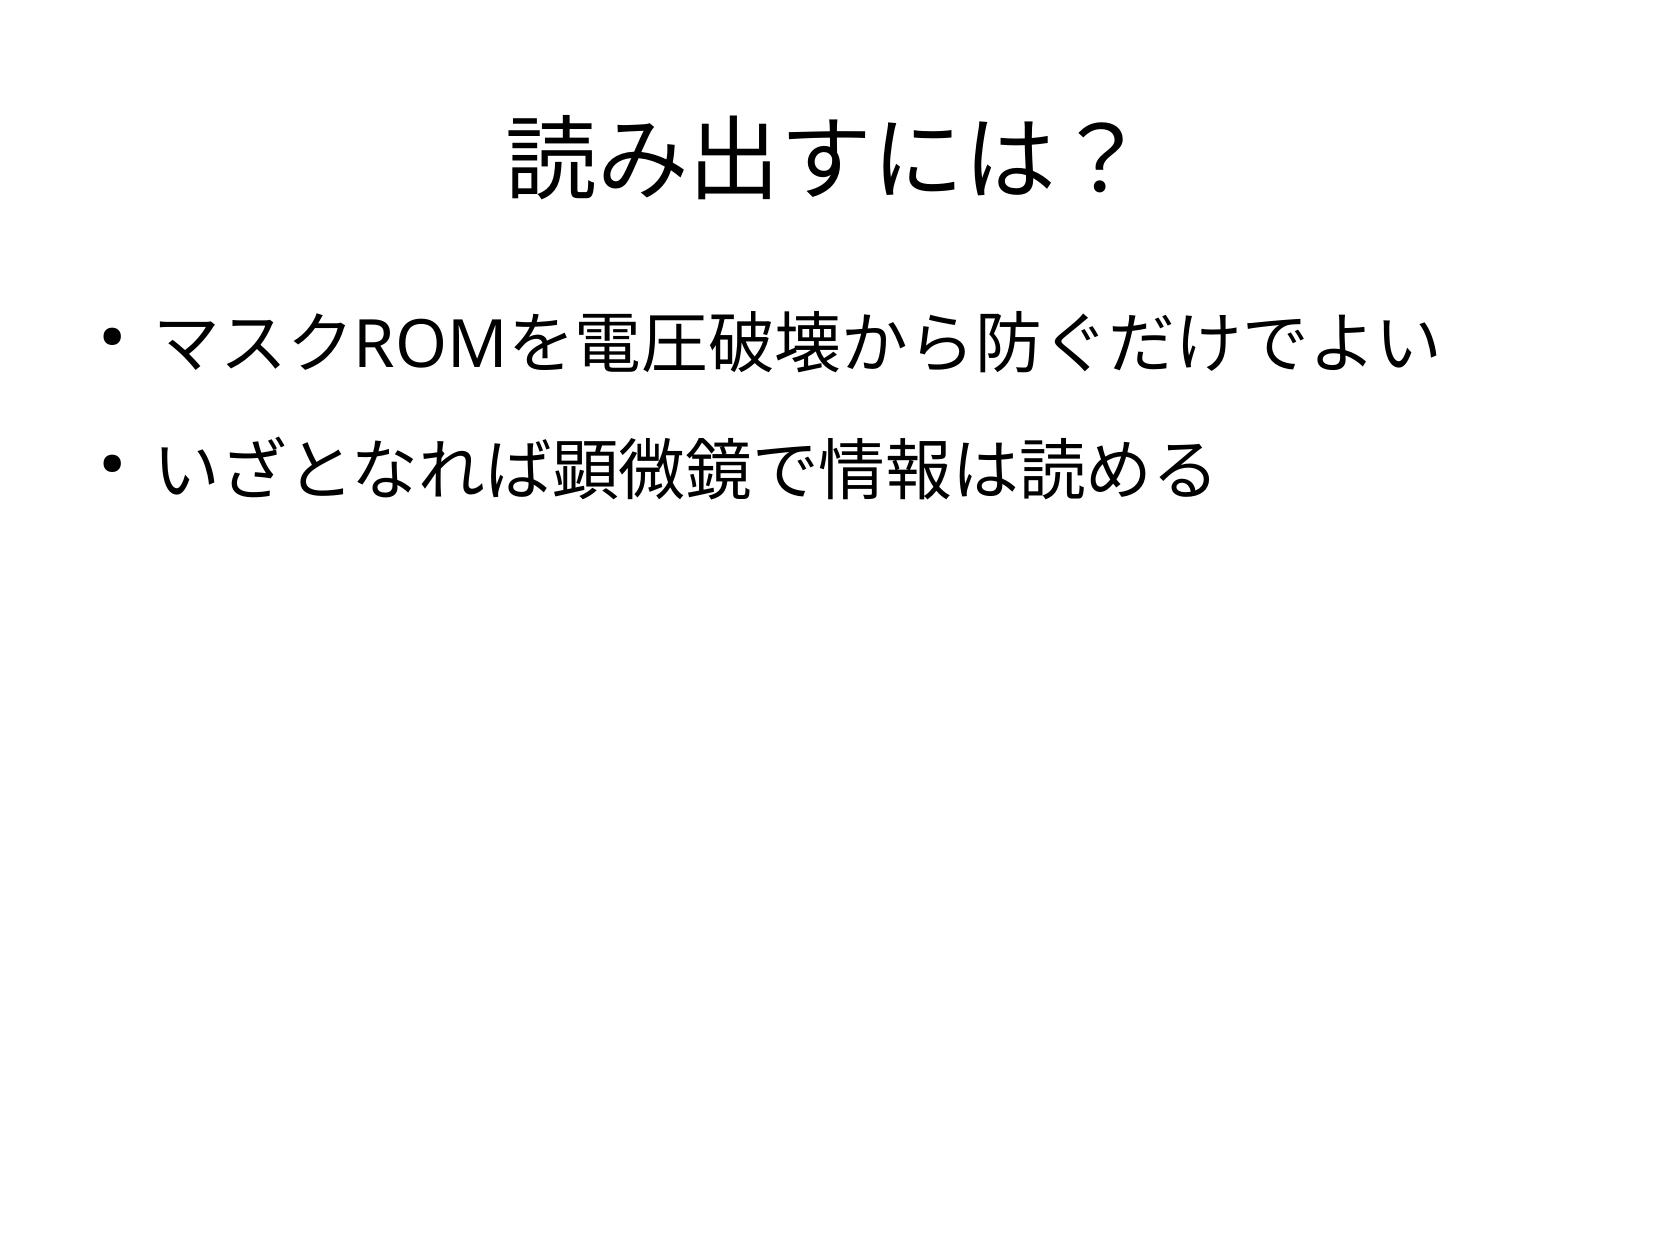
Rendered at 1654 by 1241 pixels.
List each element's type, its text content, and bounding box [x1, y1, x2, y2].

title 読み出すには？ [82, 56, 1571, 250]
list マスクROMを電圧破壊から防ぐだけでよい いざとなれば顕微鏡で情報は読める [82, 290, 1571, 1109]
